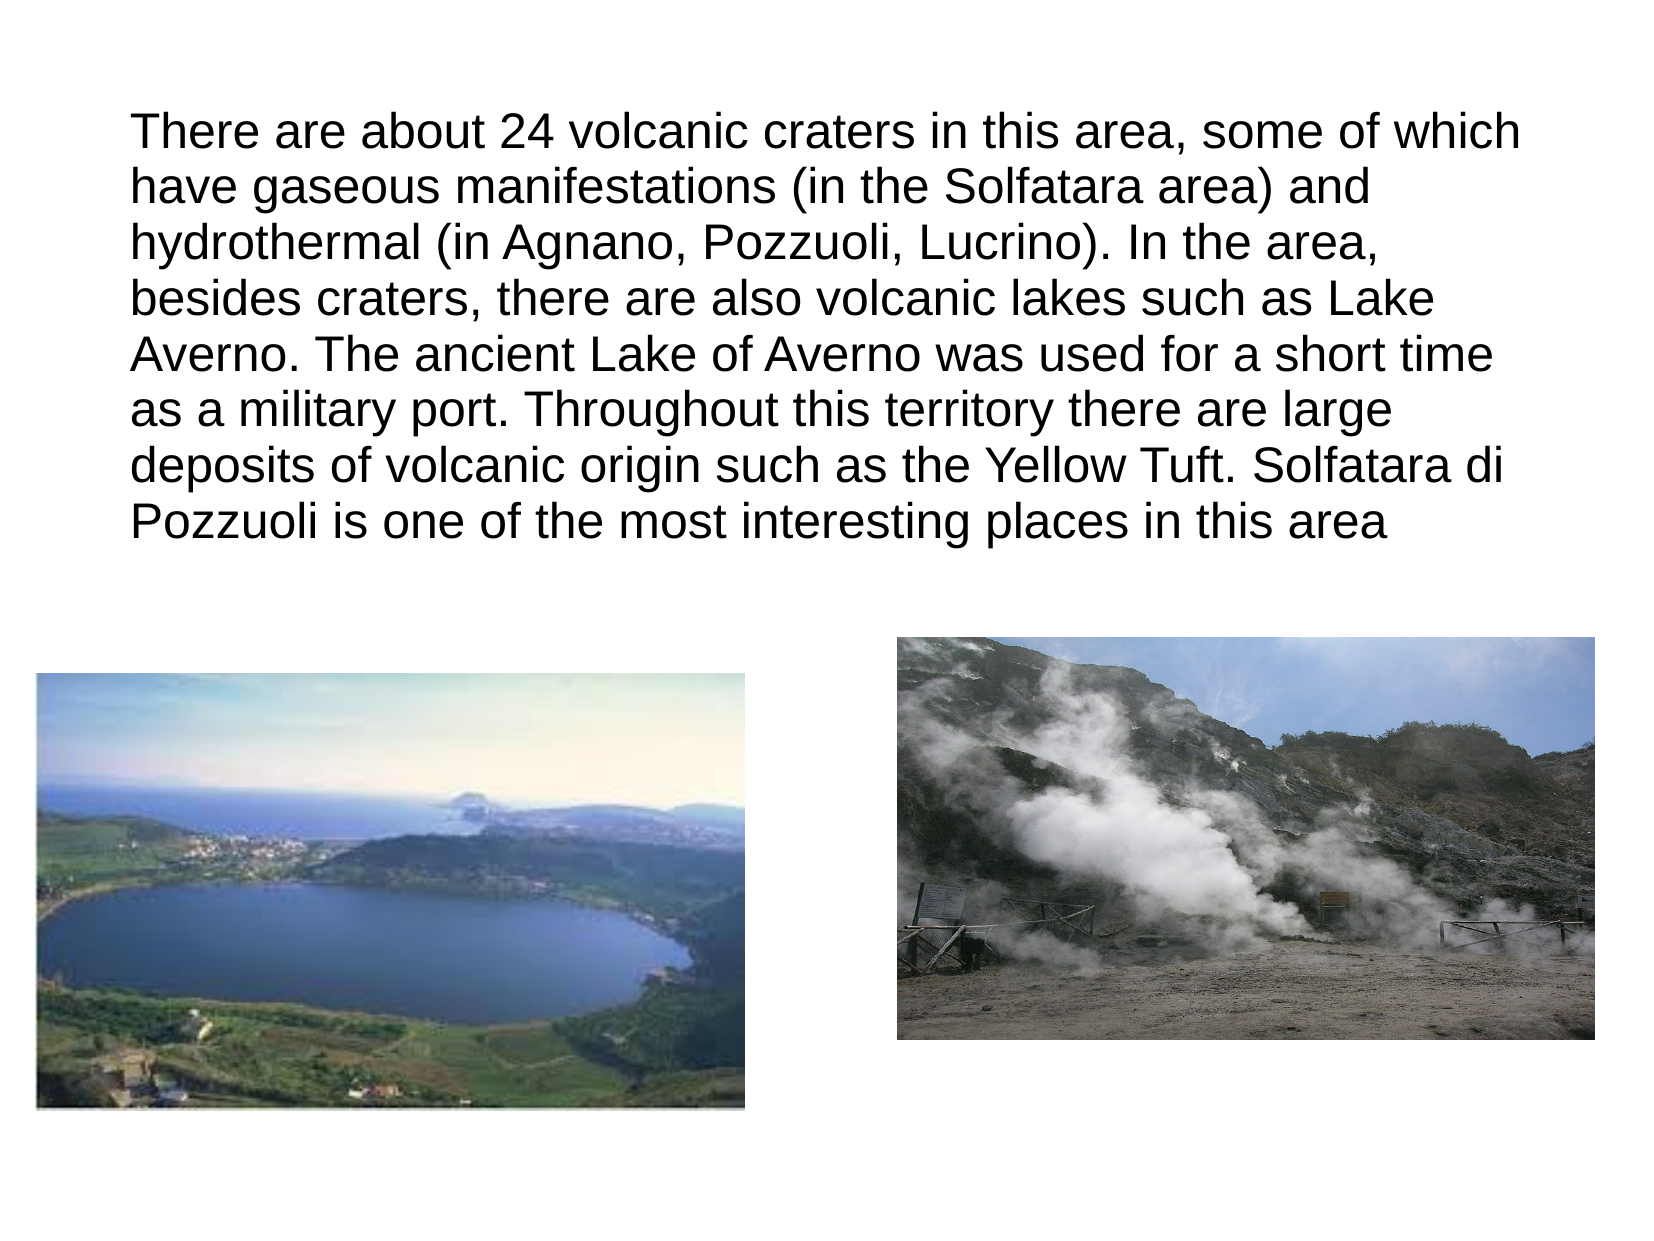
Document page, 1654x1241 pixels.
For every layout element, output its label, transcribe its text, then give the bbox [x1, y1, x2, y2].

picture [897, 637, 1595, 1040]
list There are about 24 volcanic craters in this area, some of which have gaseous manifestations (in the Solfatara area) and hydrothermal (in Agnano, Pozzuoli, Lucrino). In the area, besides craters, there are also volcanic lakes such as Lake Averno. The ancient Lake of Averno was used for a short time as a military port. Throughout this territory there are large deposits of volcanic origin such as the Yellow Tuft. Solfatara di Pozzuoli is one of the most interesting places in this area [59, 102, 1548, 922]
picture [35, 673, 745, 1111]
